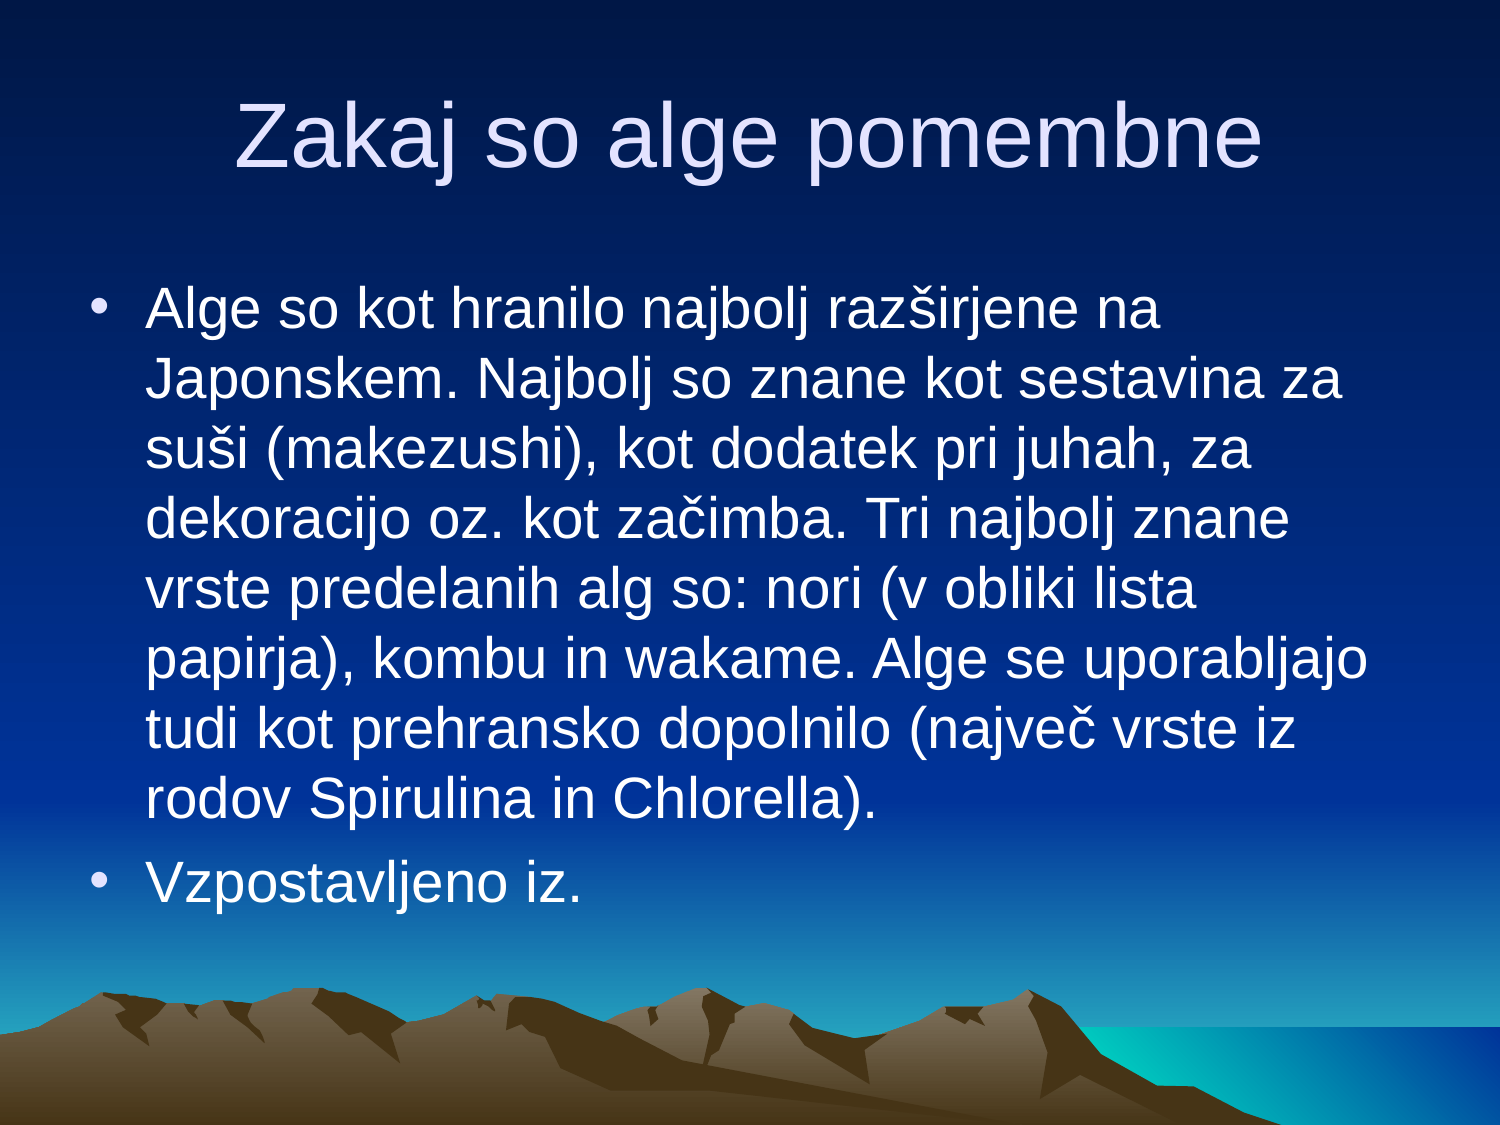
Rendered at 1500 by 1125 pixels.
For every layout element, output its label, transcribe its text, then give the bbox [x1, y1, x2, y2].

list Alge so kot hranilo najbolj razširjene na Japonskem. Najbolj so znane kot sestavina za suši (makezushi), kot dodatek pri juhah, za dekoracijo oz. kot začimba. Tri najbolj znane vrste predelanih alg so: nori (v obliki lista papirja), kombu in wakame. Alge se uporabljajo tudi kot prehransko dopolnilo (največ vrste iz rodov Spirulina in Chlorella). Vzpostavljeno iz. [75, 262, 1425, 923]
title Zakaj so alge pomembne [75, 29, 1425, 233]
